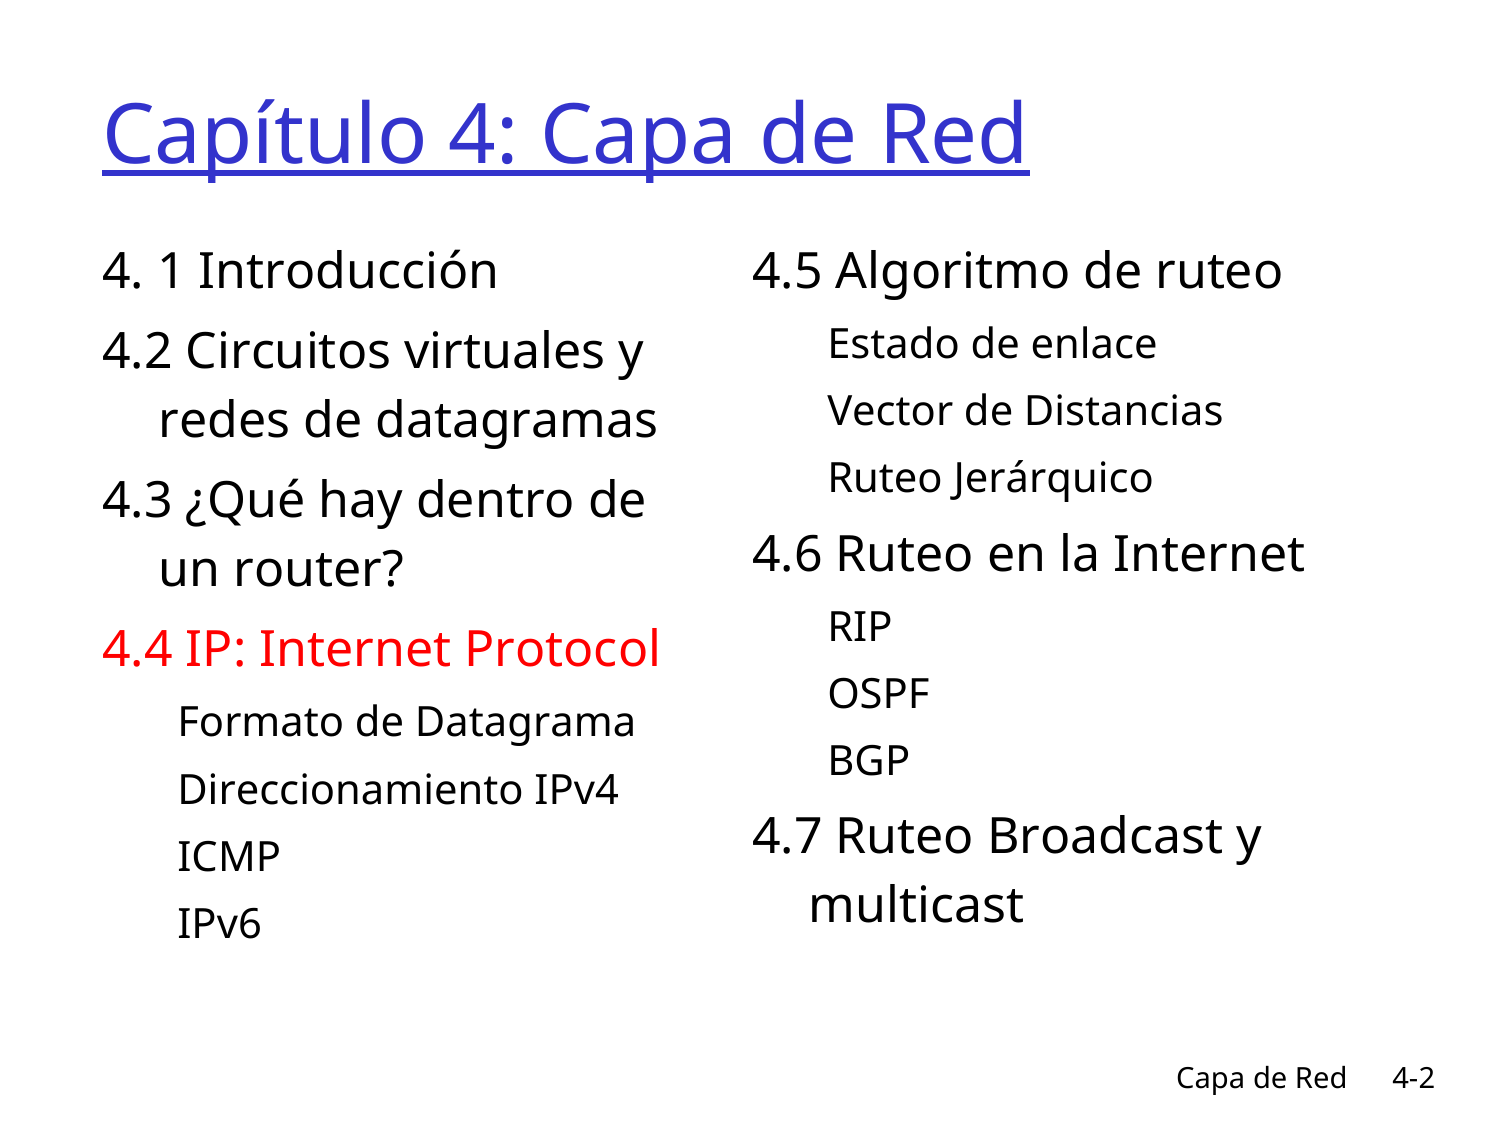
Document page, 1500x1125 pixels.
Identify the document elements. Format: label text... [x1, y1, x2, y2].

list 4. 1 Introducción 4.2 Circuitos virtuales y redes de datagramas 4.3 ¿Qué hay dentro de un router? 4.4 IP: Internet Protocol Formato de Datagrama Direccionamiento IPv4 ICMP IPv6 [87, 227, 713, 1041]
list 4.5 Algoritmo de ruteo Estado de enlace Vector de Distancias Ruteo Jerárquico 4.6 Ruteo en la Internet RIP OSPF BGP 4.7 Ruteo Broadcast y multicast [737, 227, 1363, 1109]
title Capítulo 4: Capa de Red [87, 37, 1363, 225]
